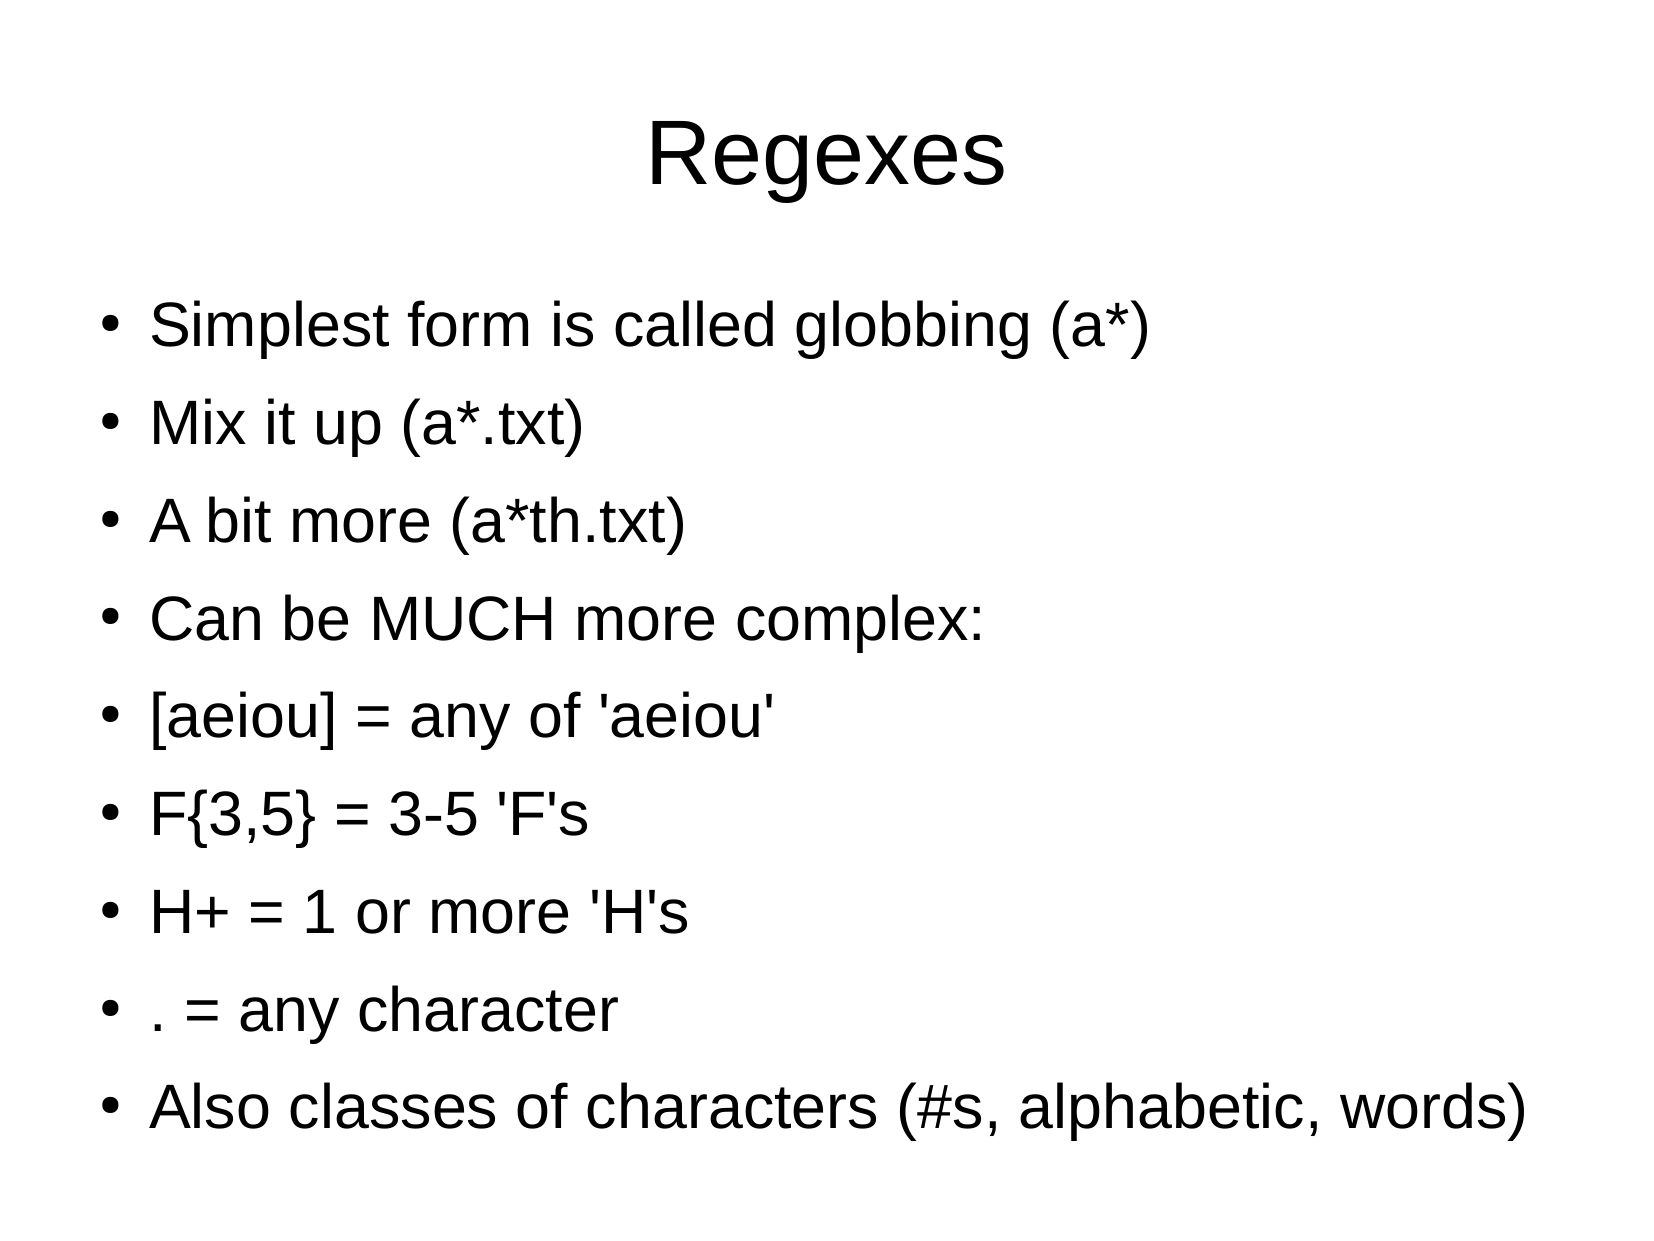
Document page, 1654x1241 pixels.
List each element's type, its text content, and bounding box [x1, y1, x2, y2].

title Regexes [82, 49, 1571, 257]
list Simplest form is called globbing (a*) Mix it up (a*.txt) A bit more (a*th.txt) Can be MUCH more complex: [aeiou] = any of 'aeiou' F{3,5} = 3-5 'F's H+ = 1 or more 'H's . = any character Also classes of characters (#s, alphabetic, words) [82, 290, 1538, 1171]
